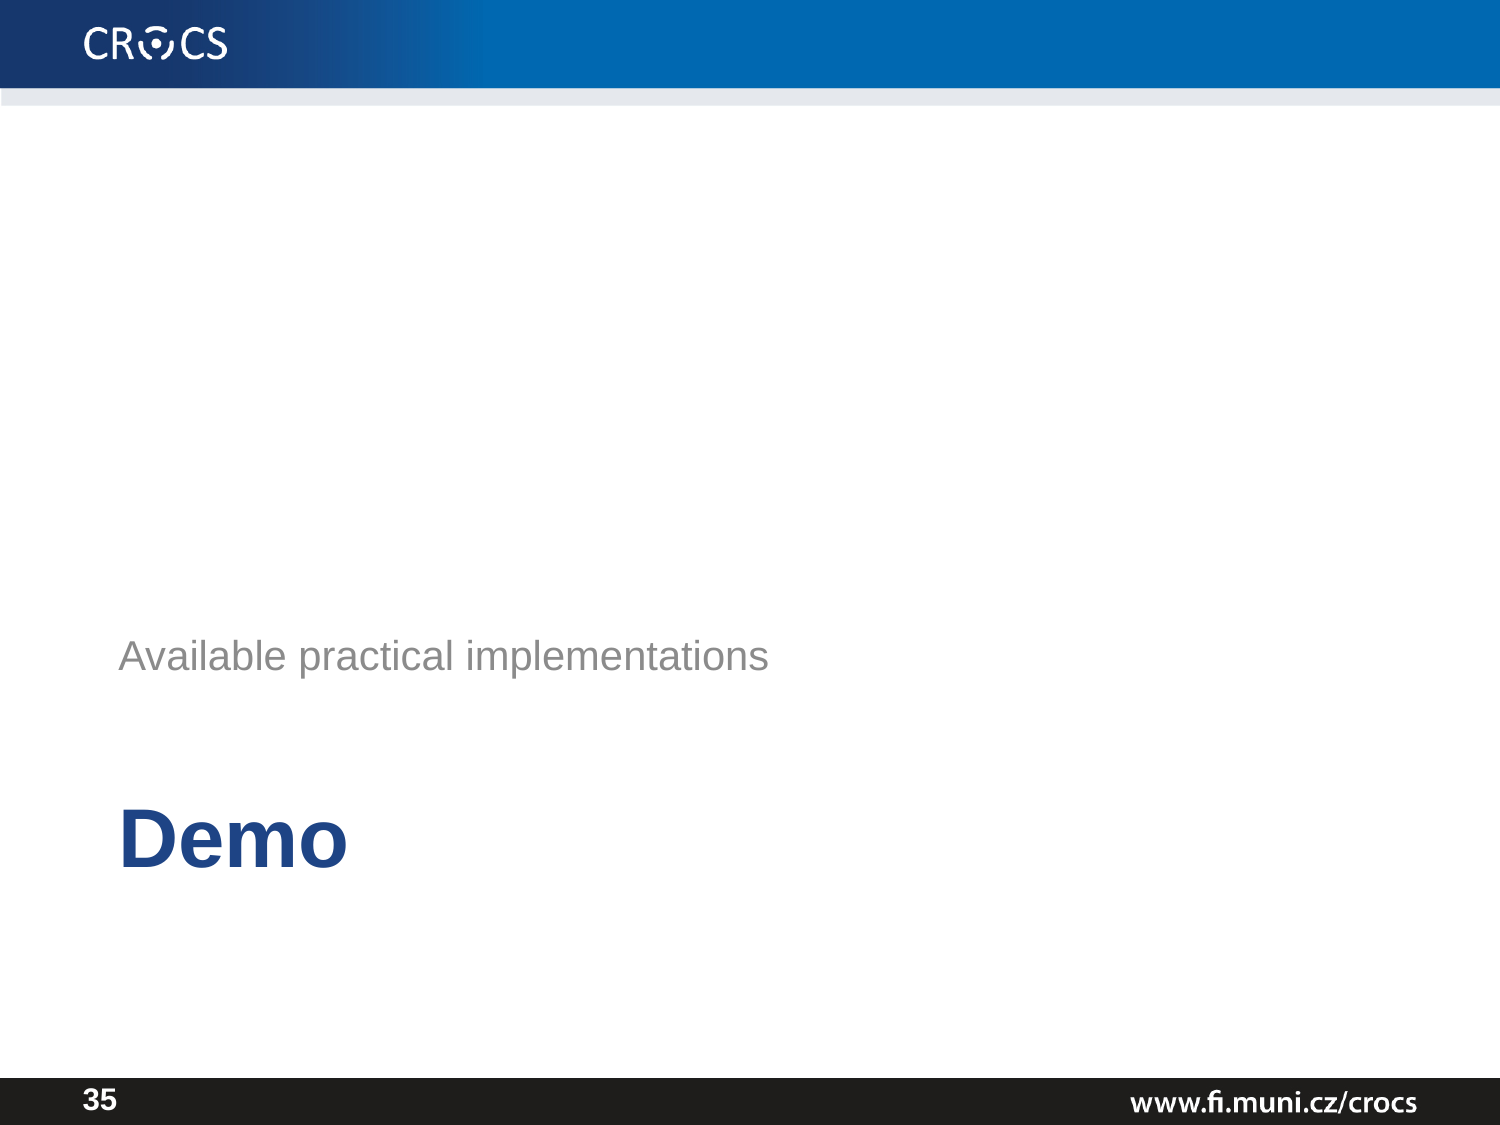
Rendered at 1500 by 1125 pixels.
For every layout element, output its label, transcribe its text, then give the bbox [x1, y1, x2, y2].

text_box Demo [118, 722, 1394, 947]
picture [0, 0, 1500, 1125]
text_box <number> [82, 1078, 148, 1125]
text_box Available practical implementations [118, 432, 1394, 679]
